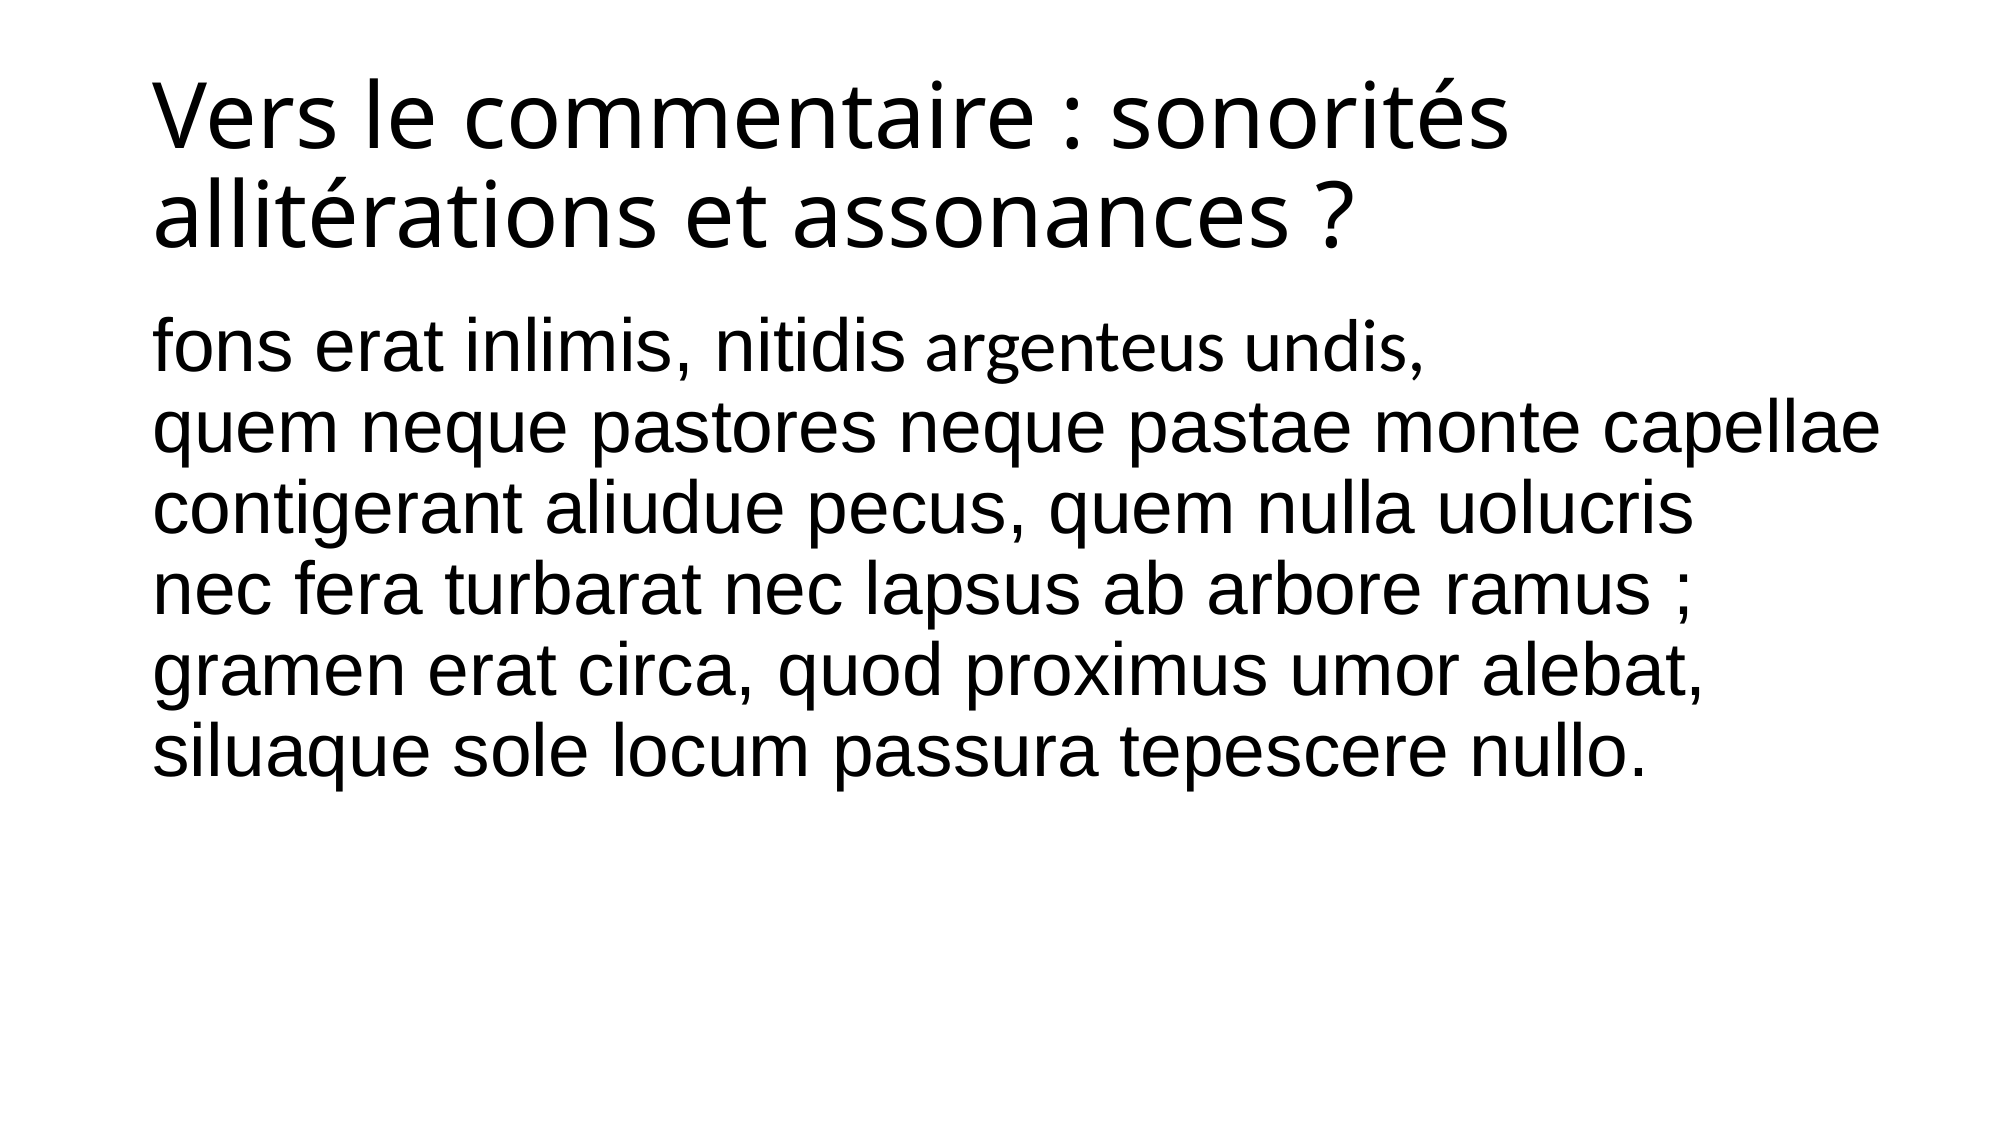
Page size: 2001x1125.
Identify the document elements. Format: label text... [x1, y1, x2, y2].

list fons erat inlimis, nitidis argenteus undis, quem neque pastores neque pastae monte capellae contigerant aliudue pecus, quem nulla uolucris nec fera turbarat nec lapsus ab arbore ramus ; gramen erat circa, quod proximus umor alebat, siluaque sole locum passura tepescere nullo. [137, 299, 1956, 1014]
title Vers le commentaire : sonorités allitérations et assonances ? [137, 59, 1863, 278]
